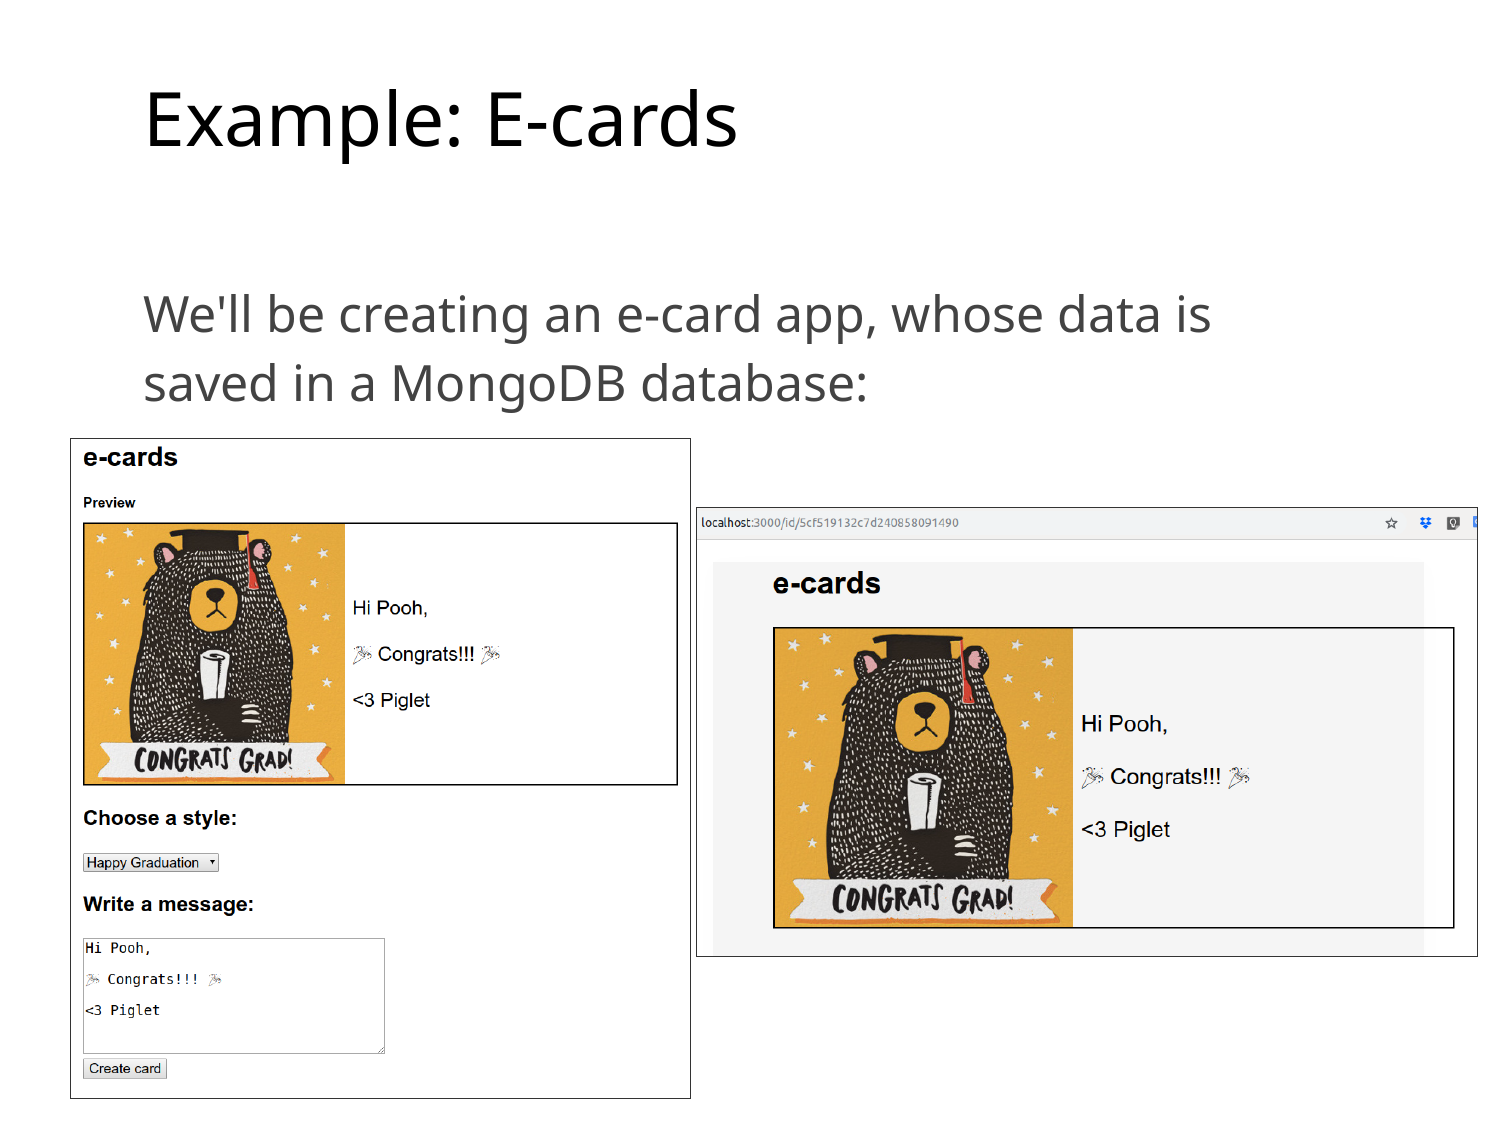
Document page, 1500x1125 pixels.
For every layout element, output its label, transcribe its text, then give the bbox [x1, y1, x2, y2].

list We'll be creating an e-card app, whose data is saved in a MongoDB database: [128, 258, 1297, 361]
picture [696, 507, 1478, 957]
picture [70, 438, 691, 1099]
title Example: E-cards [128, 56, 1372, 183]
